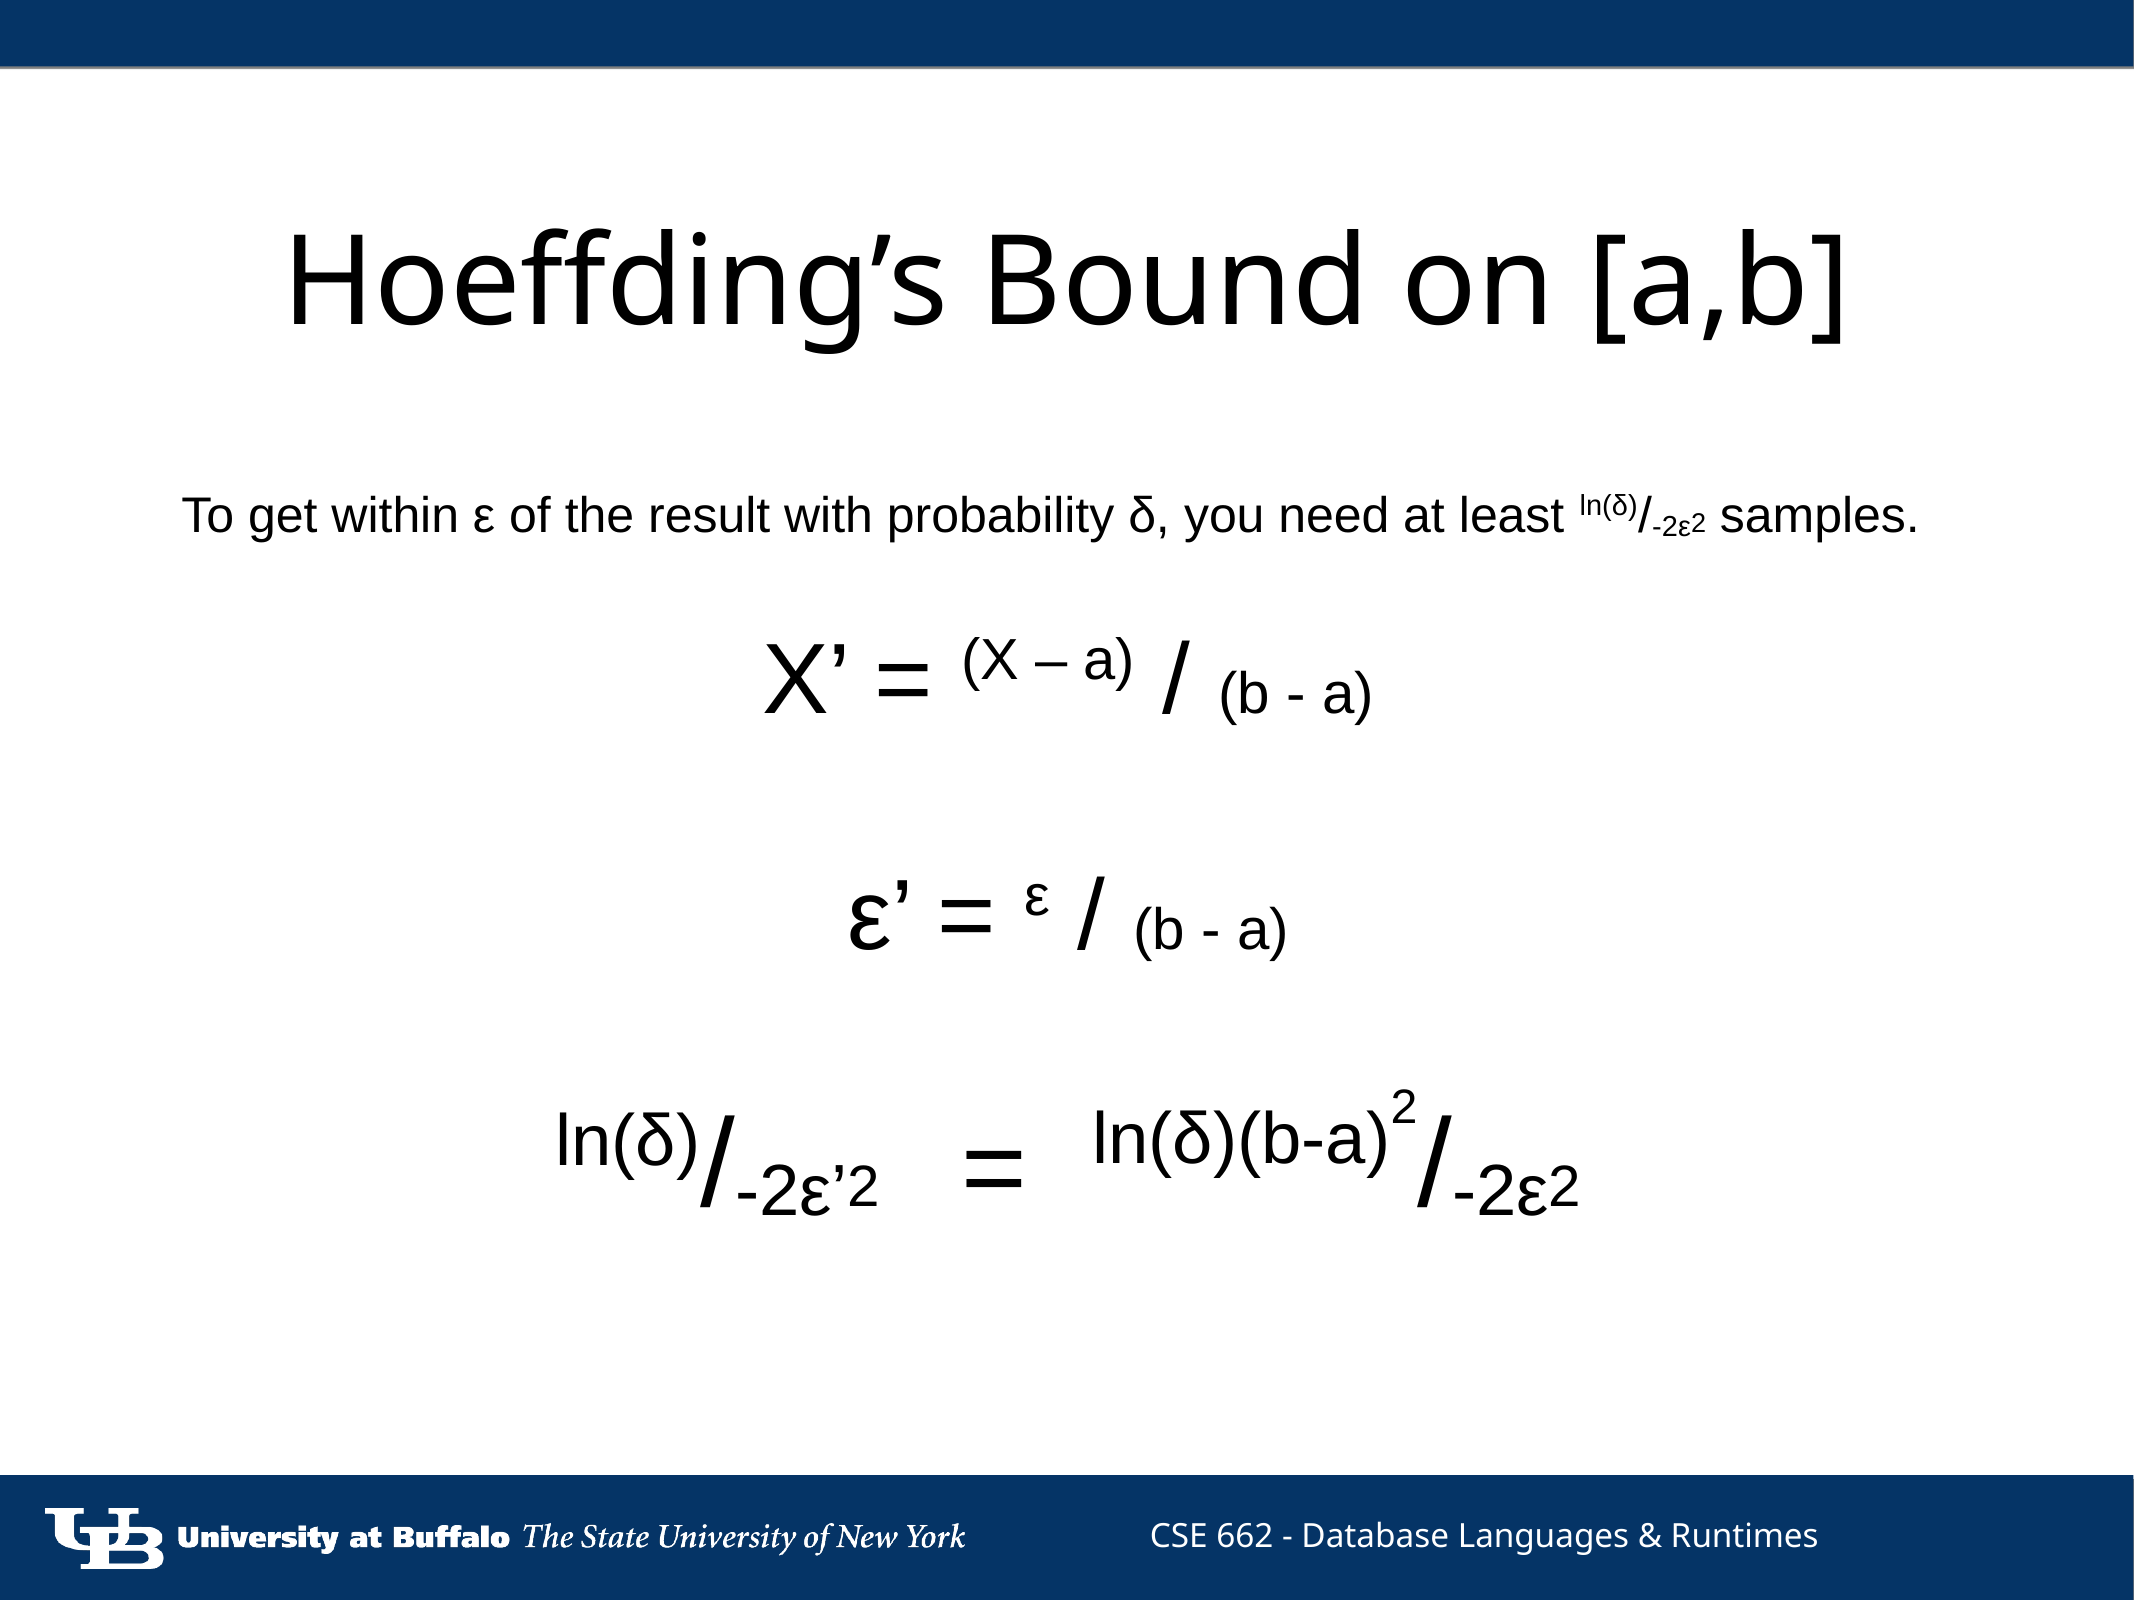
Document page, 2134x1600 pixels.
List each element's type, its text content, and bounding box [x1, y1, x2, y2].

title Hoeffding’s Bound on [a,b] [156, 124, 1978, 427]
picture [45, 1508, 965, 1569]
text_box ln(δ)/-2ε’2 = ln(δ)(b-a)2/-2ε2 [540, 1072, 1597, 1282]
text_box ε’ = ε / (b - a) [832, 851, 1305, 983]
text_box To get within ε of the result with probability δ, you need at least ln(δ)/-2ε2 samples. [166, 480, 1936, 570]
text_box X’ = (X – a) / (b - a) [747, 615, 1390, 747]
